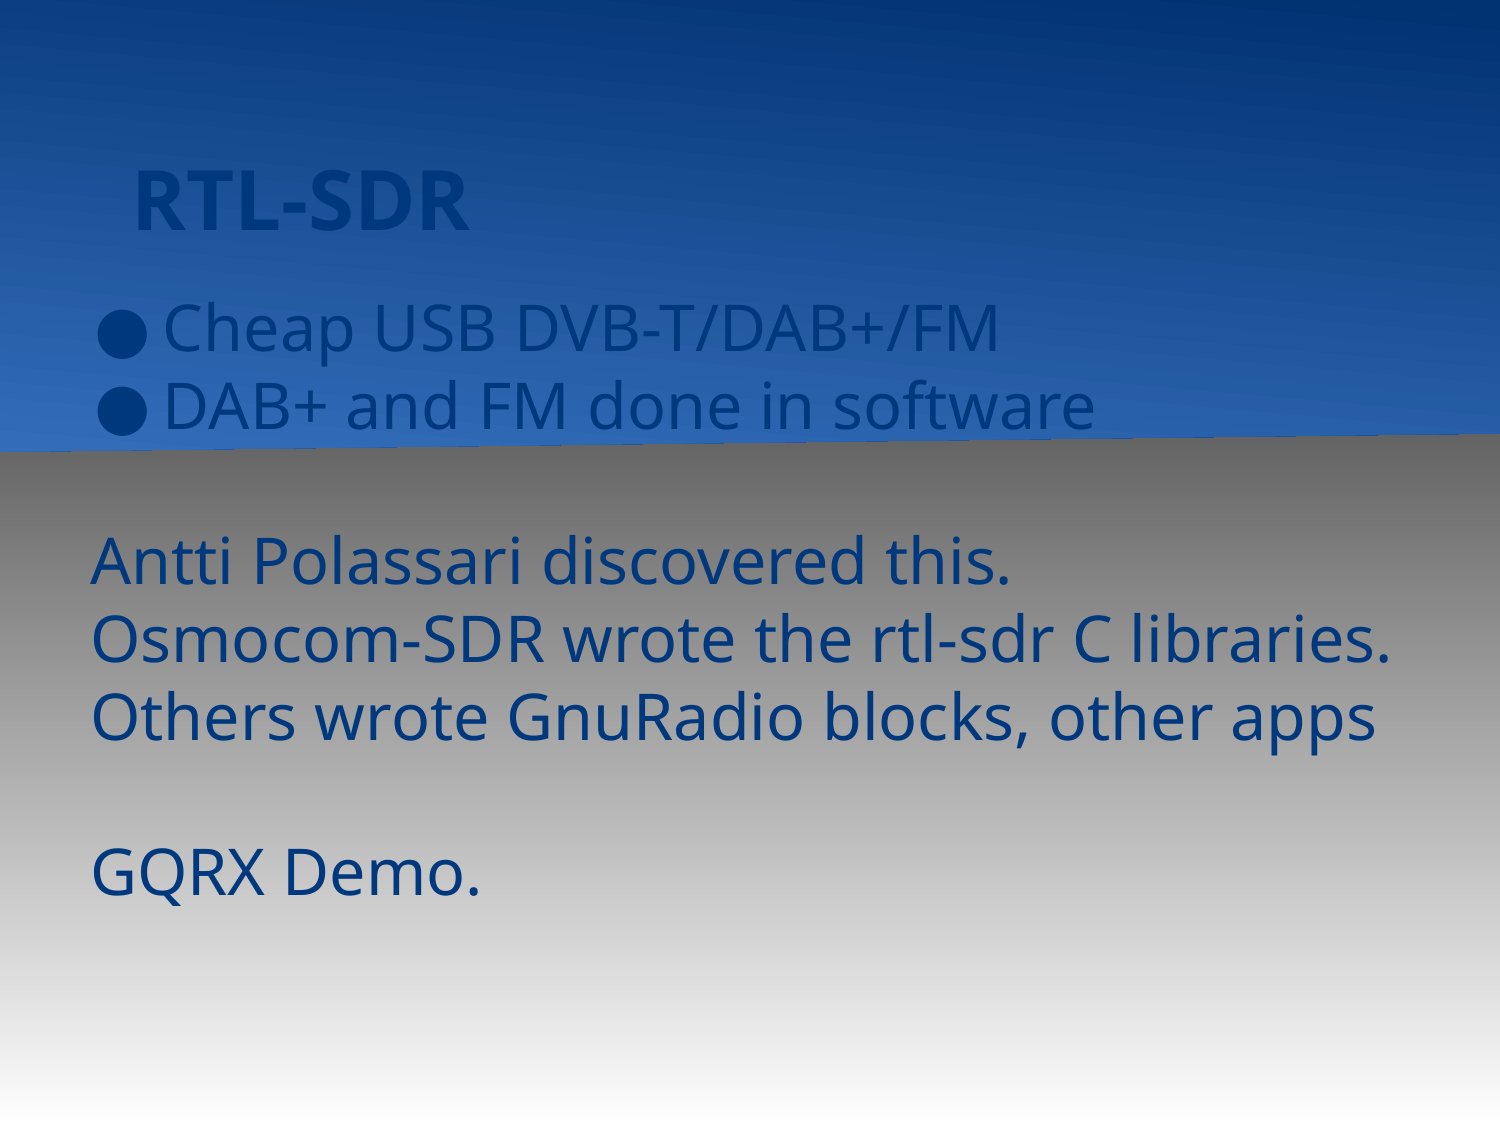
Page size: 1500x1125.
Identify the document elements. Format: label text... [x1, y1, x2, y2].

list Cheap USB DVB-T/DAB+/FM DAB+ and FM done in software Antti Polassari discovered this. Osmocom-SDR wrote the rtl-sdr C libraries. Others wrote GnuRadio blocks, other apps GQRX Demo. [75, 272, 1425, 1067]
title RTL-SDR [75, 45, 1425, 263]
